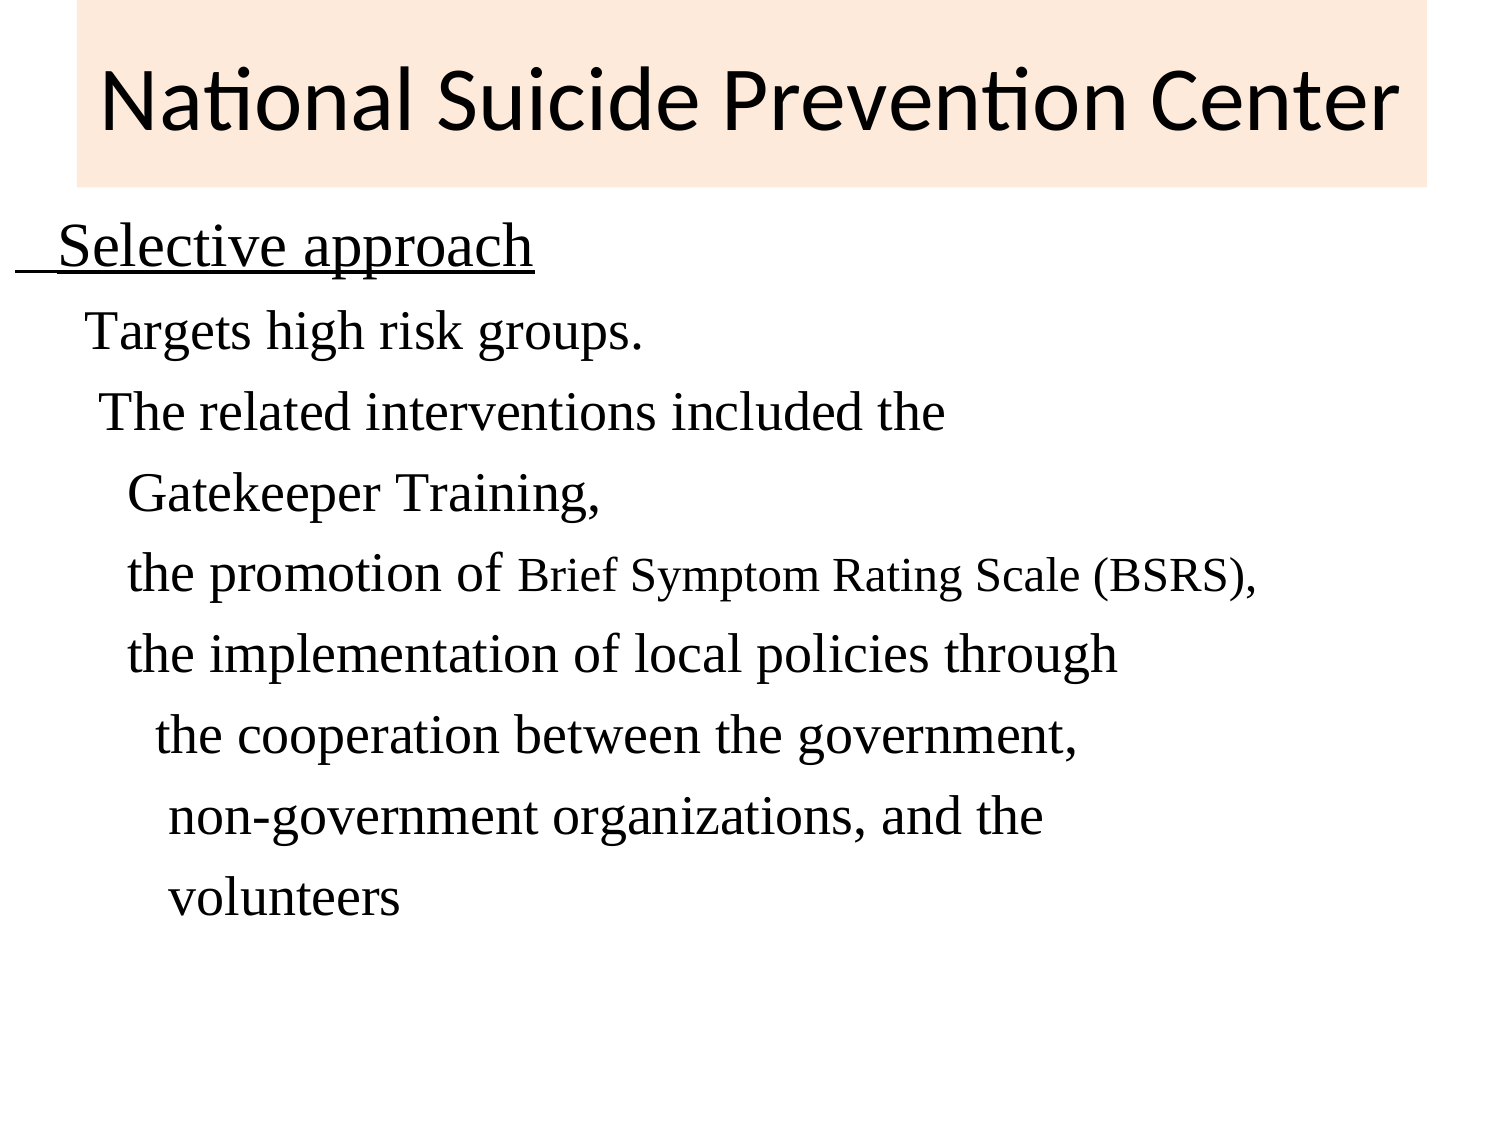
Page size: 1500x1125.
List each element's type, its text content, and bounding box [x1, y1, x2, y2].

list Selective approach Targets high risk groups. The related interventions included the Gatekeeper Training, the promotion of Brief Symptom Rating Scale (BSRS), the implementation of local policies through the cooperation between the government, non-government organizations, and the volunteers [0, 196, 1500, 939]
title National Suicide Prevention Center [76, 0, 1427, 188]
